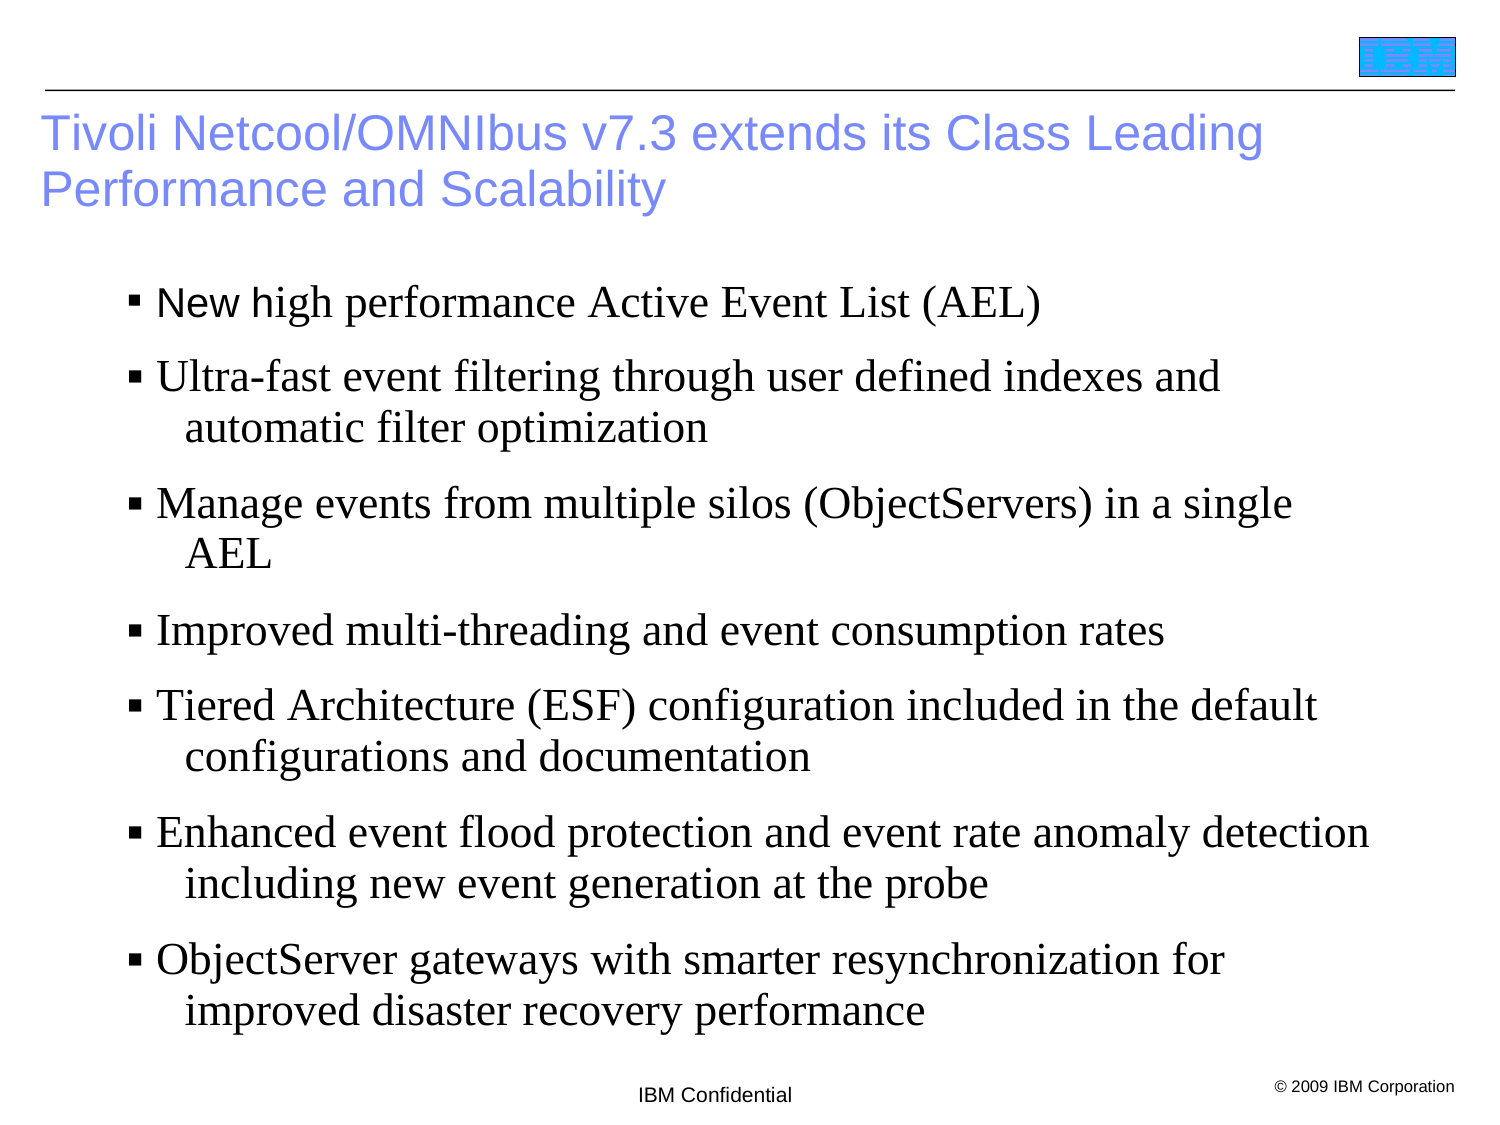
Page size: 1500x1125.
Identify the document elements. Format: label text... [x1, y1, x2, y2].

title Tivoli Netcool/OMNIbus v7.3 extends its Class Leading Performance and Scalability [25, 97, 1378, 225]
list New high performance Active Event List (AEL) Ultra-fast event filtering through user defined indexes and automatic filter optimization Manage events from multiple silos (ObjectServers) in a single AEL Improved multi-threading and event consumption rates Tiered Architecture (ESF) configuration included in the default configurations and documentation Enhanced event flood protection and event rate anomaly detection including new event generation at the probe ObjectServer gateways with smarter resynchronization for improved disaster recovery performance [112, 279, 1389, 1015]
